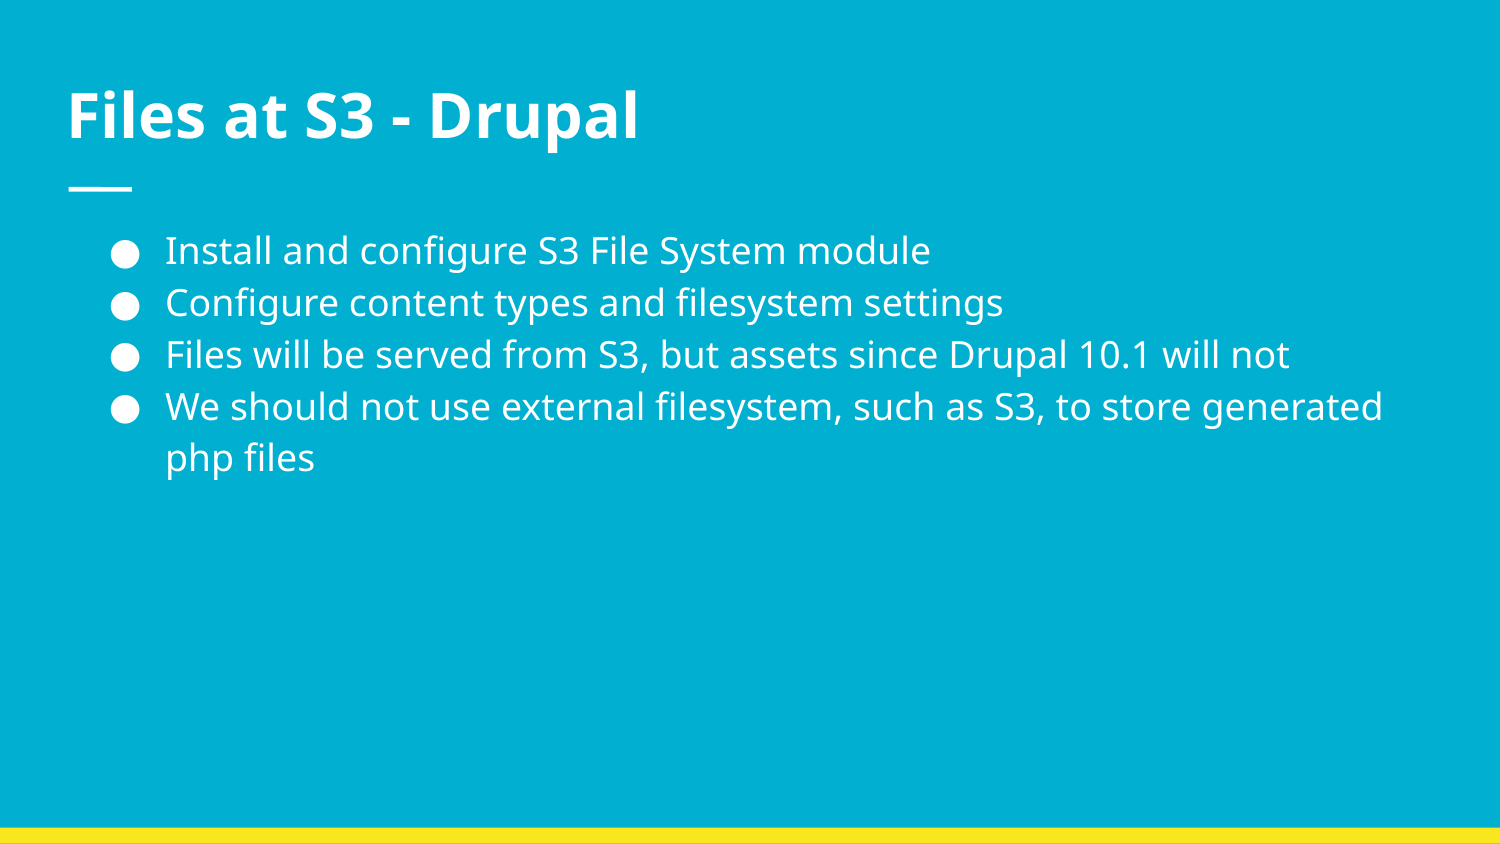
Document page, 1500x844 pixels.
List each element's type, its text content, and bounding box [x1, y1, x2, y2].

list Install and configure S3 File System module Configure content types and filesystem settings Files will be served from S3, but assets since Drupal 10.1 will not We should not use external filesystem, such as S3, to store generated php files [75, 205, 1433, 755]
title Files at S3 - Drupal [51, 61, 1449, 167]
